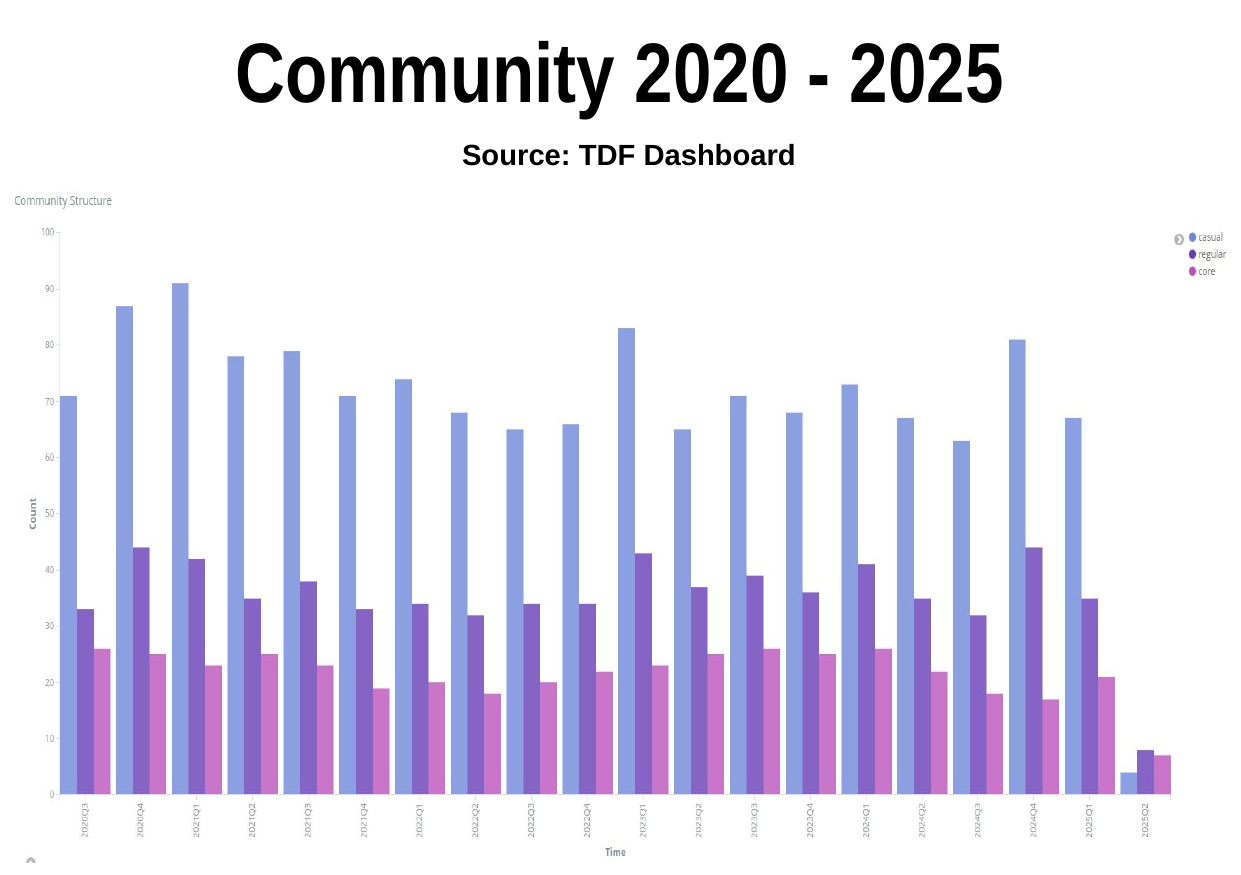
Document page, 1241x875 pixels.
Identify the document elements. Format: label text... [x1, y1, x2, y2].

picture [11, 190, 1229, 863]
text_box Source: TDF Dashboard [447, 131, 812, 185]
title Community 2020 - 2025 [11, 12, 1229, 132]
